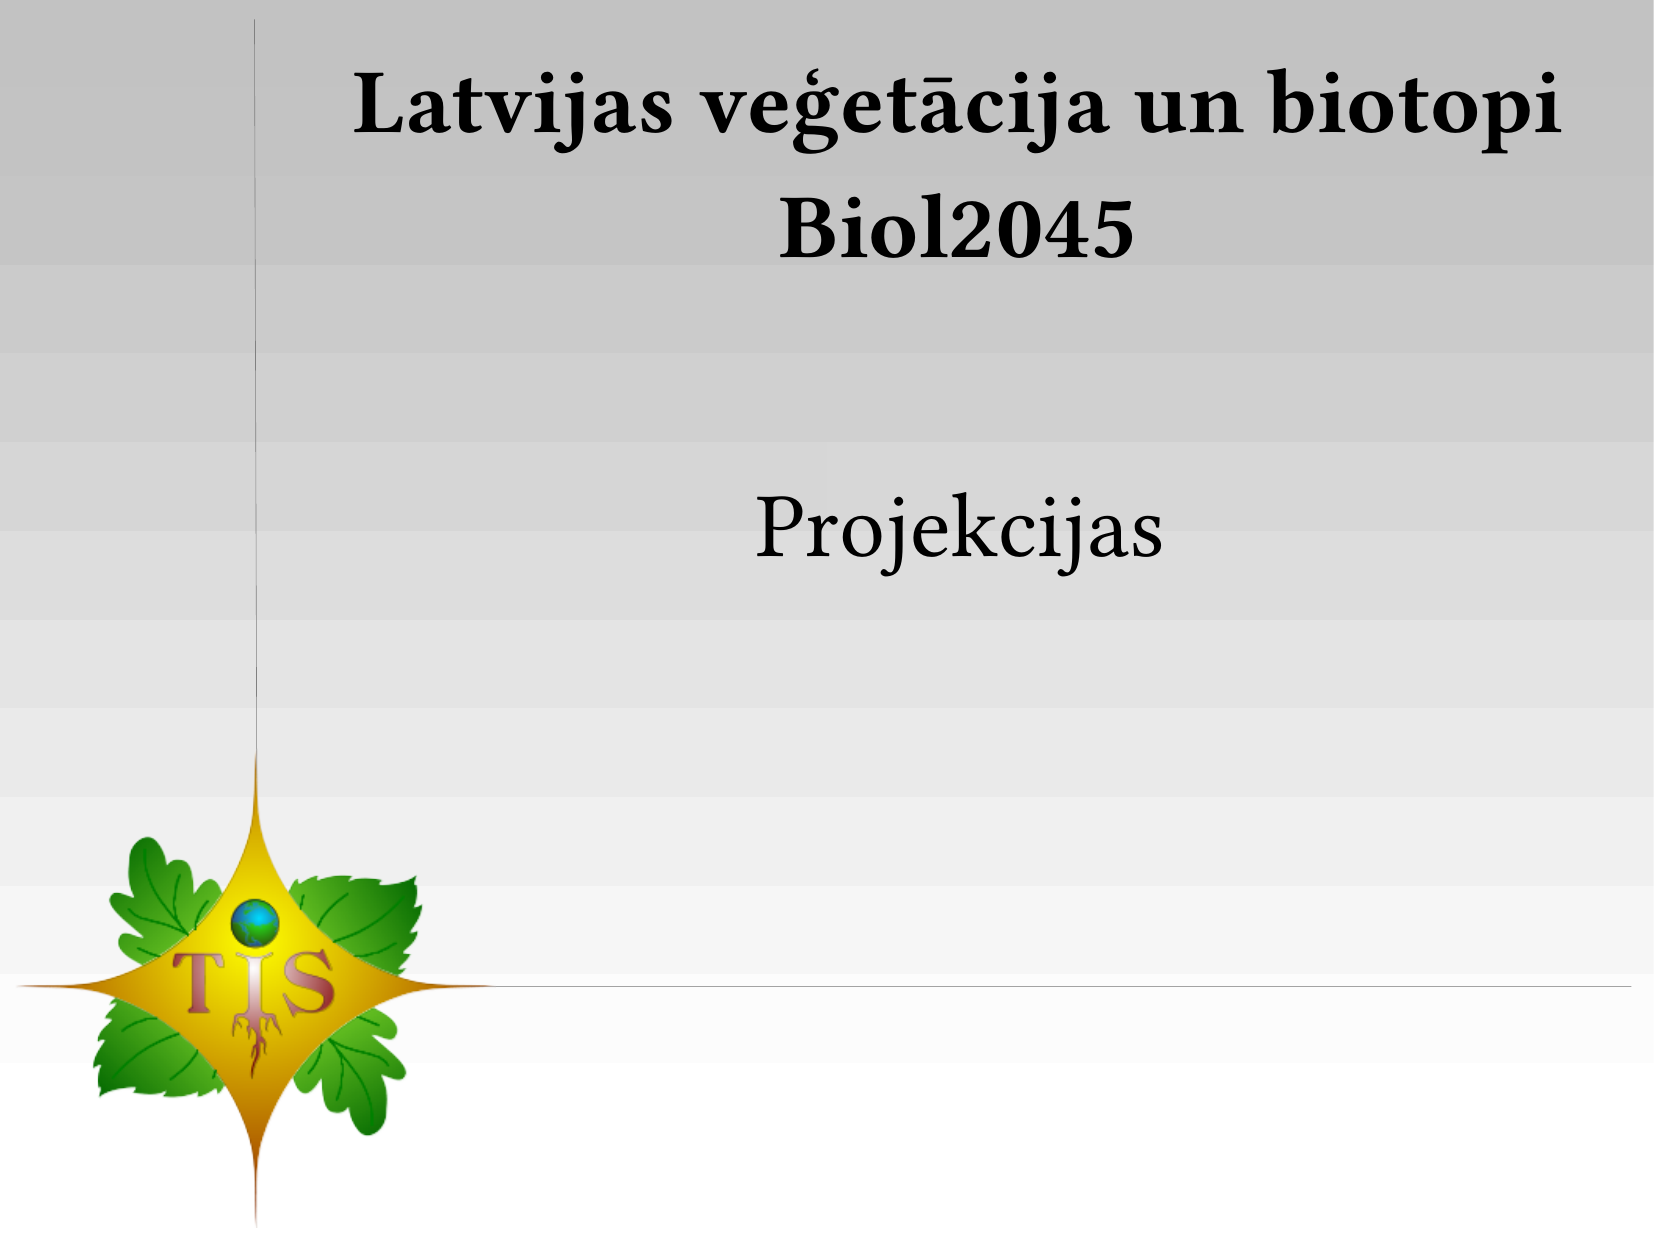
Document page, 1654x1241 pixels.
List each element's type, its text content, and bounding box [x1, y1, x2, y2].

title Projekcijas [327, 413, 1595, 621]
picture [0, 0, 1654, 1241]
